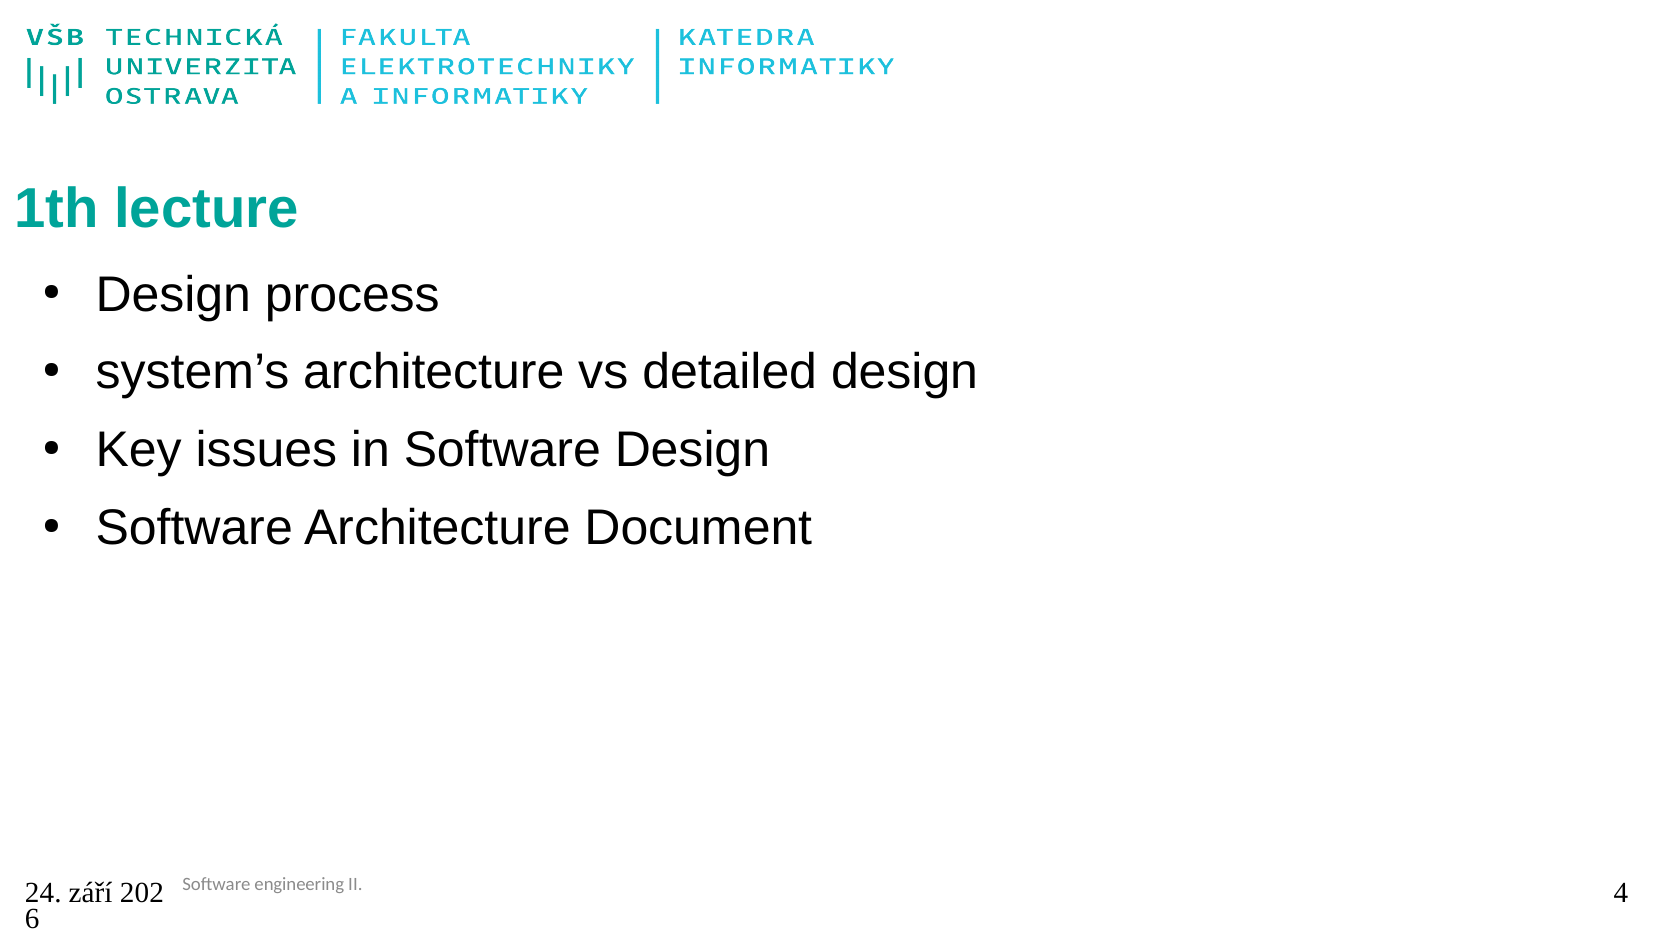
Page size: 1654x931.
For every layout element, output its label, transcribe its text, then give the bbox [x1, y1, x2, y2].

list Design process system’s architecture vs detailed design Key issues in Software Design Software Architecture Document [24, 265, 1629, 860]
footer Software engineering II. [167, 862, 1516, 904]
picture [26, 23, 894, 104]
title 1th lecture [14, 171, 1619, 240]
